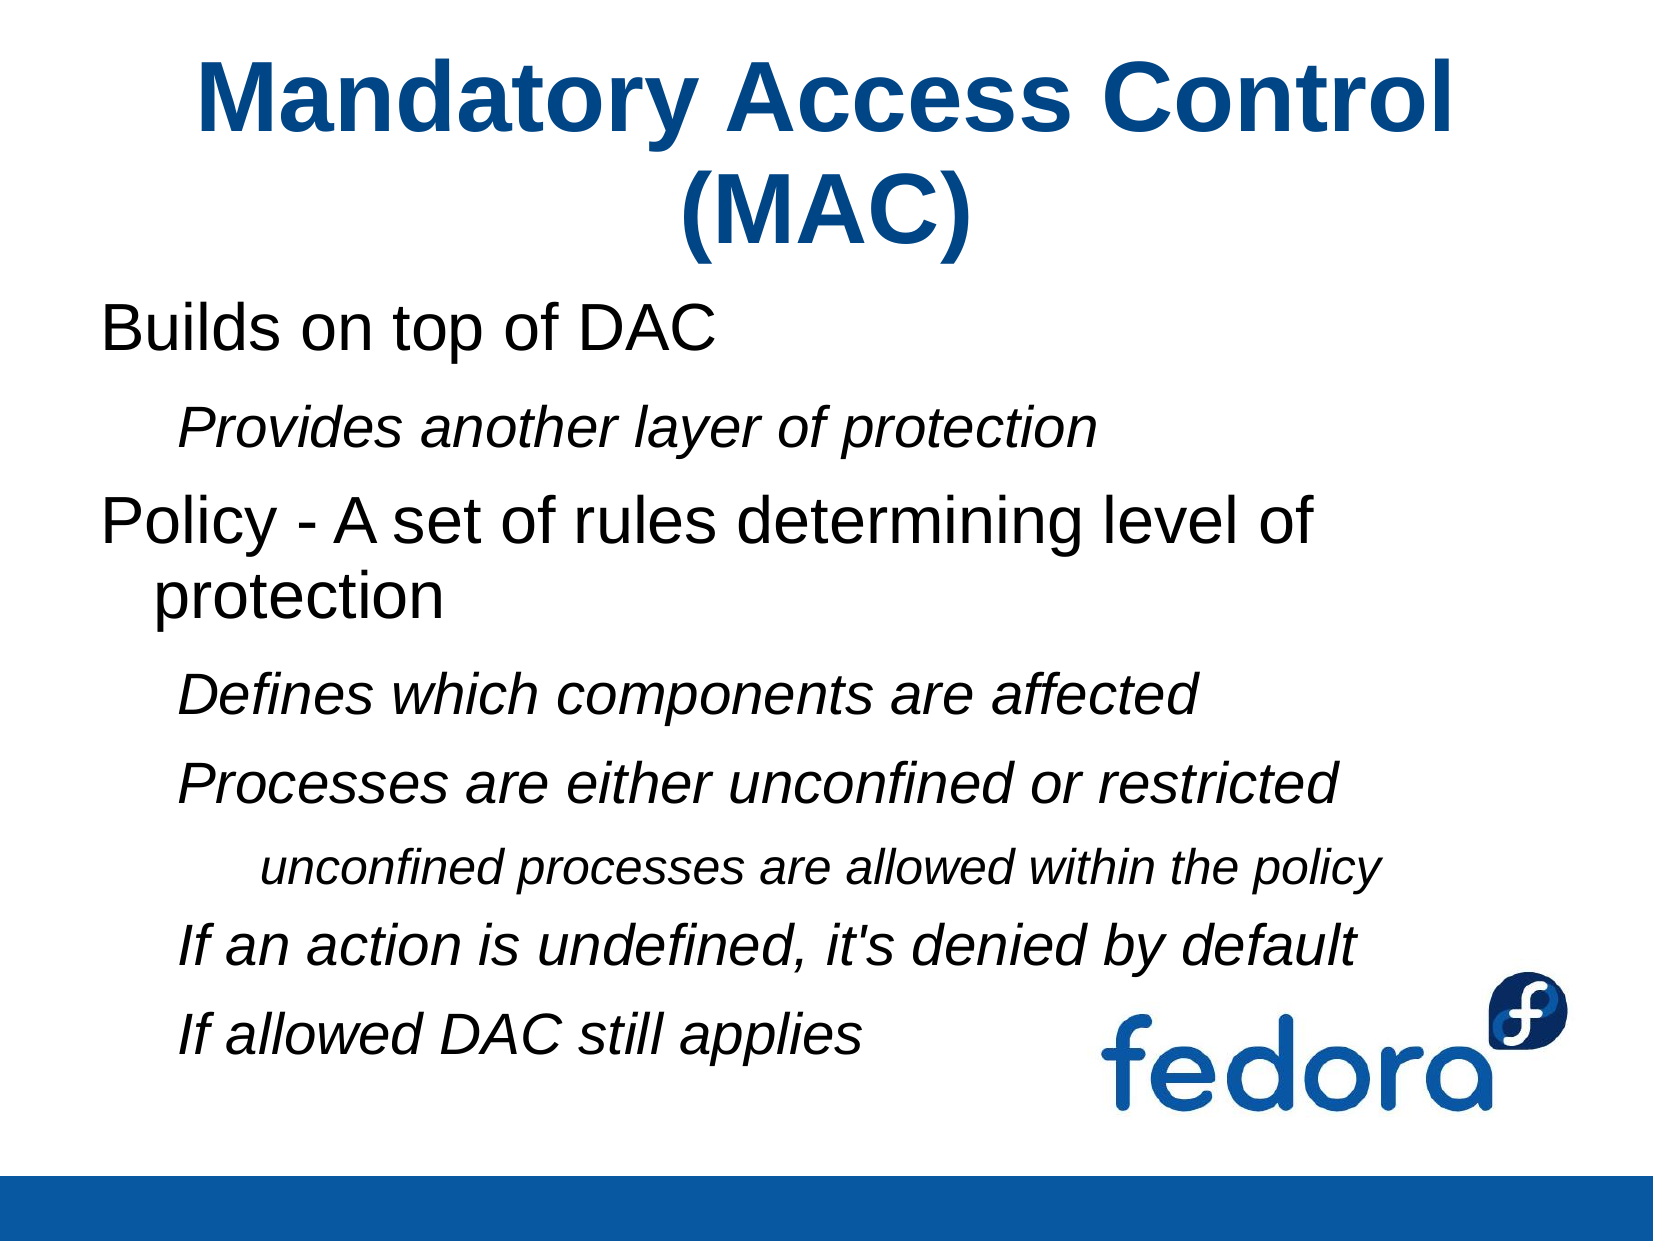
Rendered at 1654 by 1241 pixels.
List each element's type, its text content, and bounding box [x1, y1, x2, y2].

title Mandatory Access Control (MAC) [82, 41, 1571, 265]
picture [1087, 959, 1576, 1125]
list Builds on top of DAC Provides another layer of protection Policy - A set of rules determining level of protection Defines which components are affected Processes are either unconfined or restricted unconfined processes are allowed within the policy If an action is undefined, it's denied by default If allowed DAC still applies [82, 290, 1571, 1095]
picture [0, 1176, 1653, 1241]
